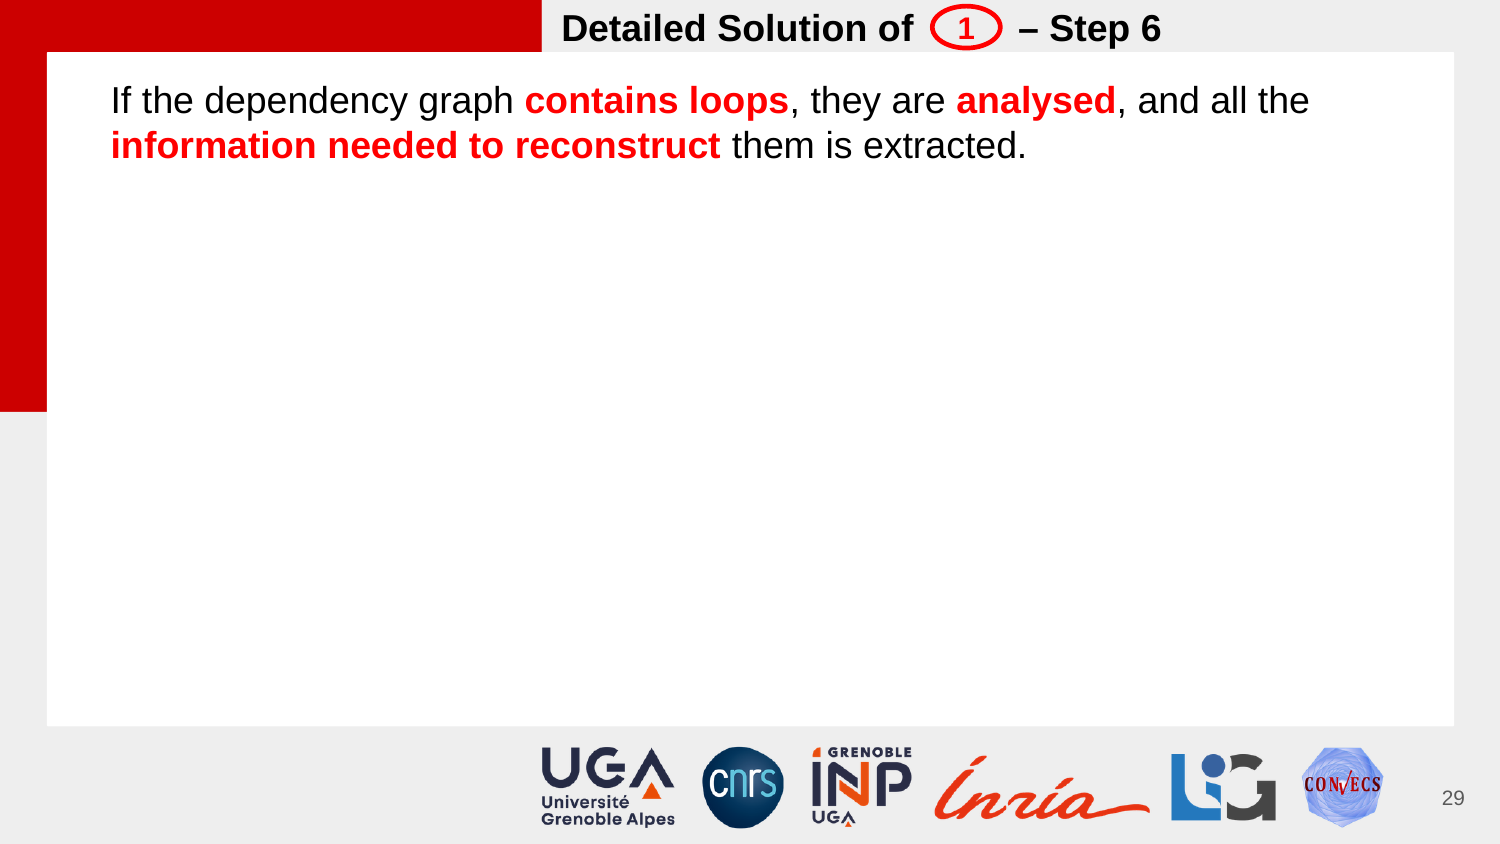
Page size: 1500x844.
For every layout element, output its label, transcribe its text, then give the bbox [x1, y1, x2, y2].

text_box If the dependency graph contains loops, they are analysed, and all the information needed to reconstruct them is extracted. [95, 72, 1405, 231]
slide_number <numéro> [1389, 764, 1480, 830]
text_box 1 [932, 6, 1001, 49]
text_box Detailed Solution of – Step 6 [546, 0, 1441, 55]
picture [0, 0, 1500, 844]
